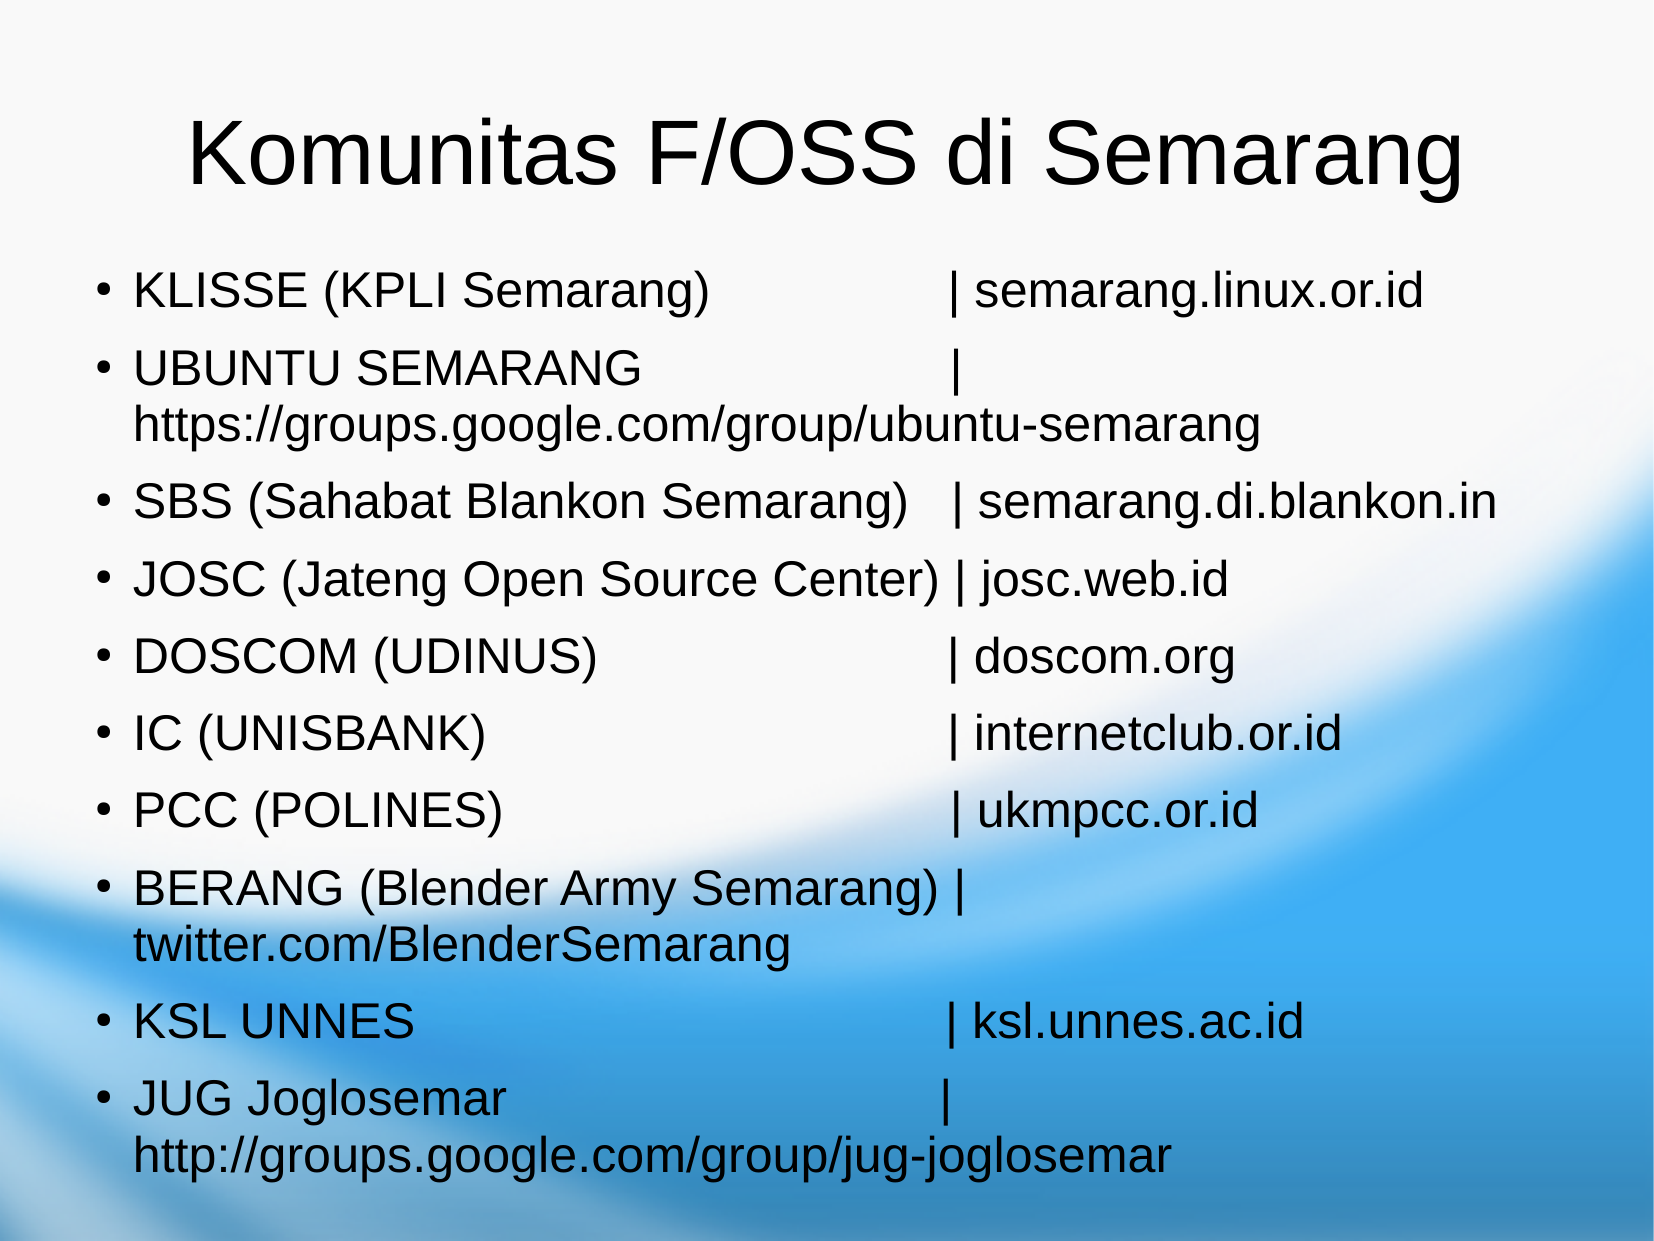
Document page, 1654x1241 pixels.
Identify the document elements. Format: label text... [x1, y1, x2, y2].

list KLISSE (KPLI Semarang) | semarang.linux.or.id UBUNTU SEMARANG | https://groups.google.com/group/ubuntu-semarang SBS (Sahabat Blankon Semarang) | semarang.di.blankon.in JOSC (Jateng Open Source Center) | josc.web.id DOSCOM (UDINUS) | doscom.org IC (UNISBANK) | internetclub.or.id PCC (POLINES) | ukmpcc.or.id BERANG (Blender Army Semarang) | twitter.com/BlenderSemarang KSL UNNES | ksl.unnes.ac.id JUG Joglosemar | http://groups.google.com/group/jug-joglosemar [82, 262, 1571, 1201]
title Komunitas F/OSS di Semarang [82, 56, 1571, 250]
picture [0, 0, 1654, 1241]
